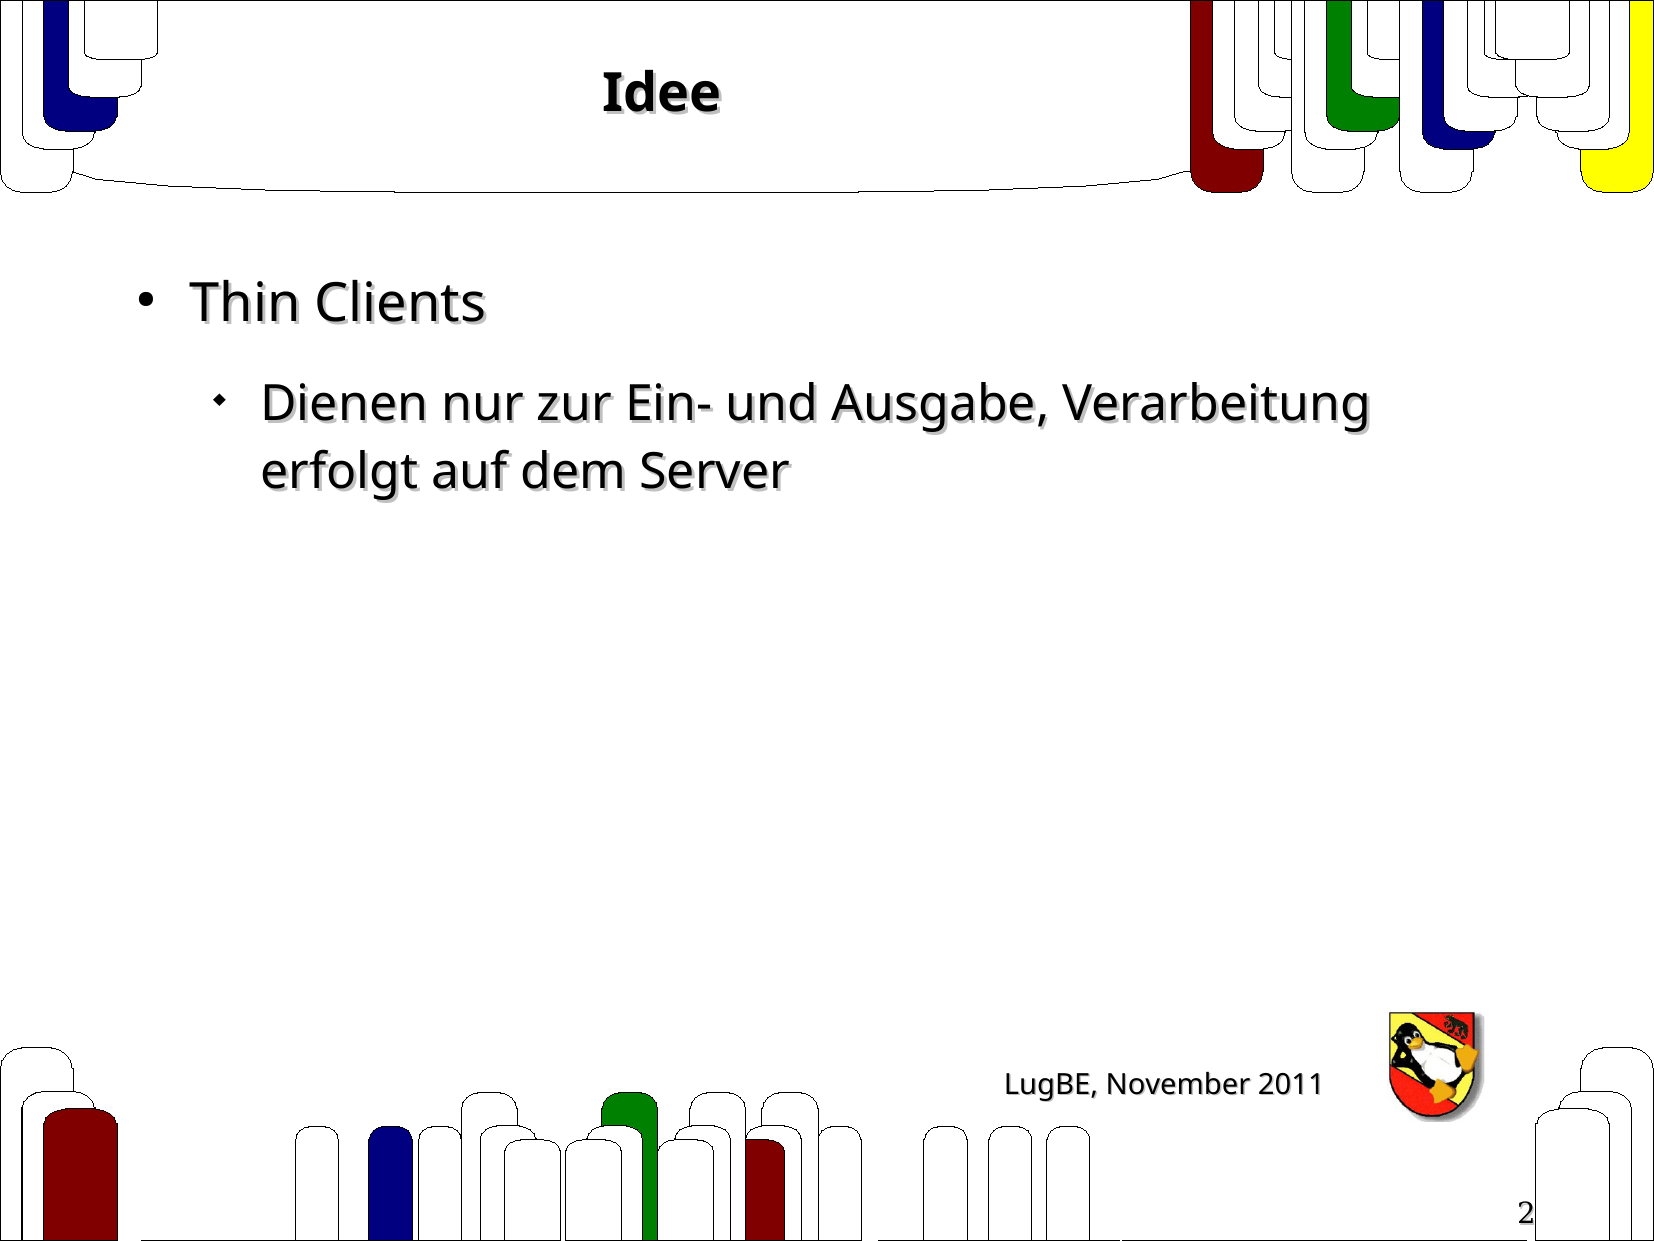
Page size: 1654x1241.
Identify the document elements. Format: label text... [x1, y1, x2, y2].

picture [1387, 1010, 1487, 1122]
list Thin Clients Dienen nur zur Ein- und Ausgabe, Verarbeitung erfolgt auf dem Server [118, 263, 1531, 983]
title Idee [171, 15, 1152, 166]
